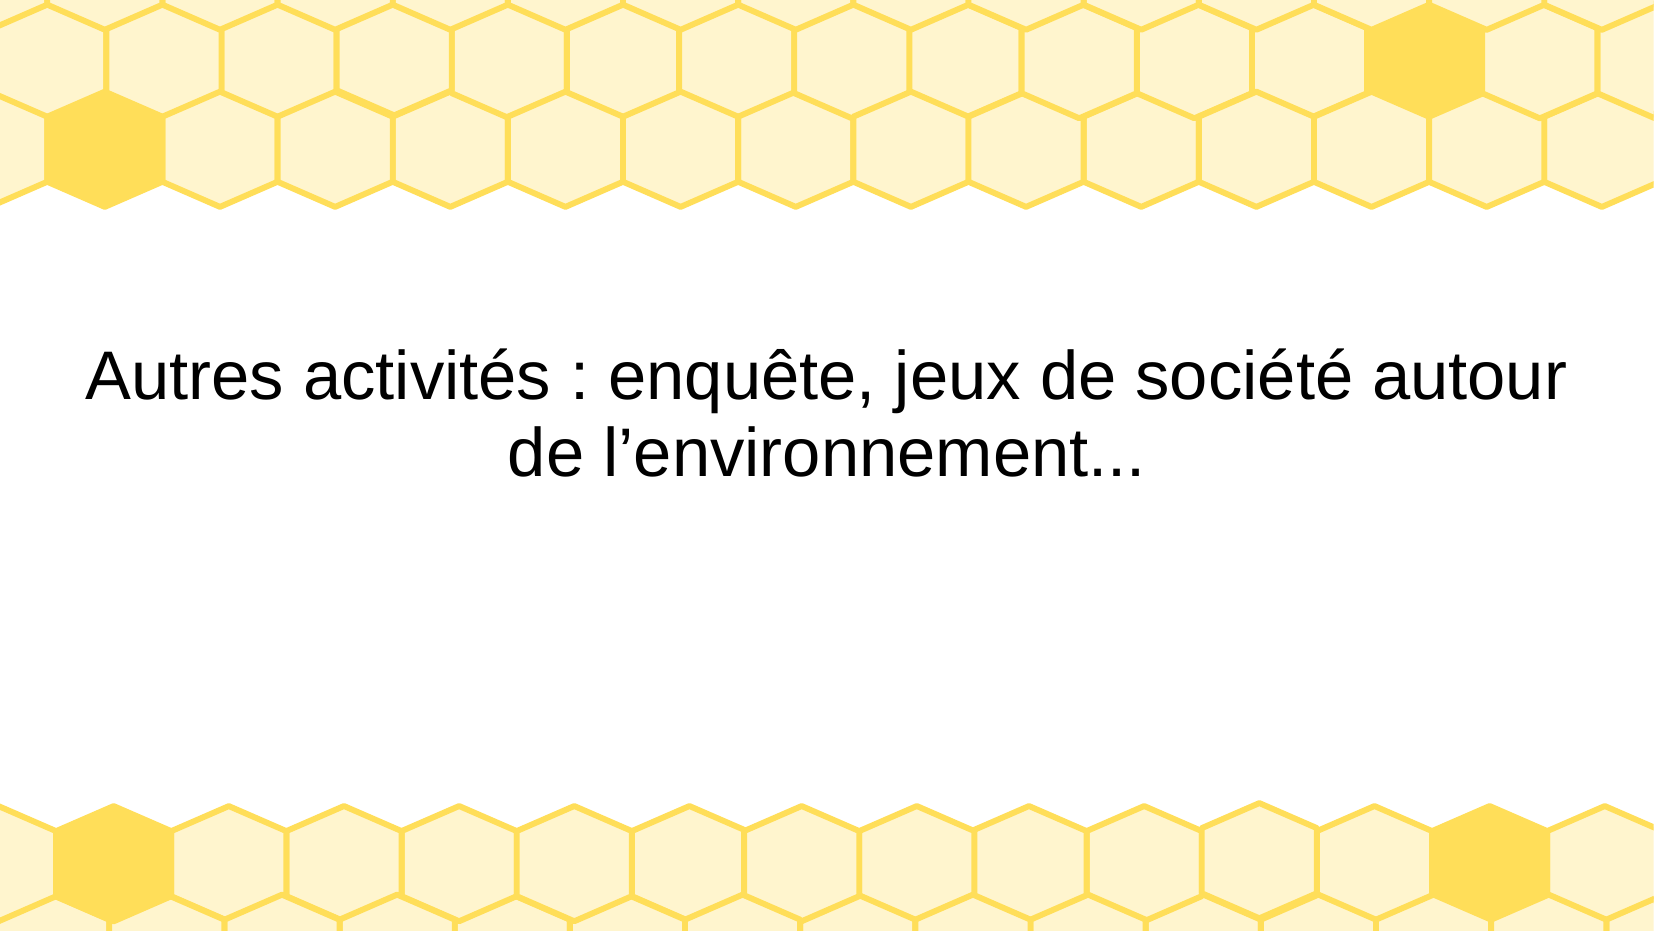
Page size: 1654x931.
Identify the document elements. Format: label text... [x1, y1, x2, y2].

title Autres activités : enquête, jeux de société autour de l’environnement... [82, 314, 1571, 514]
